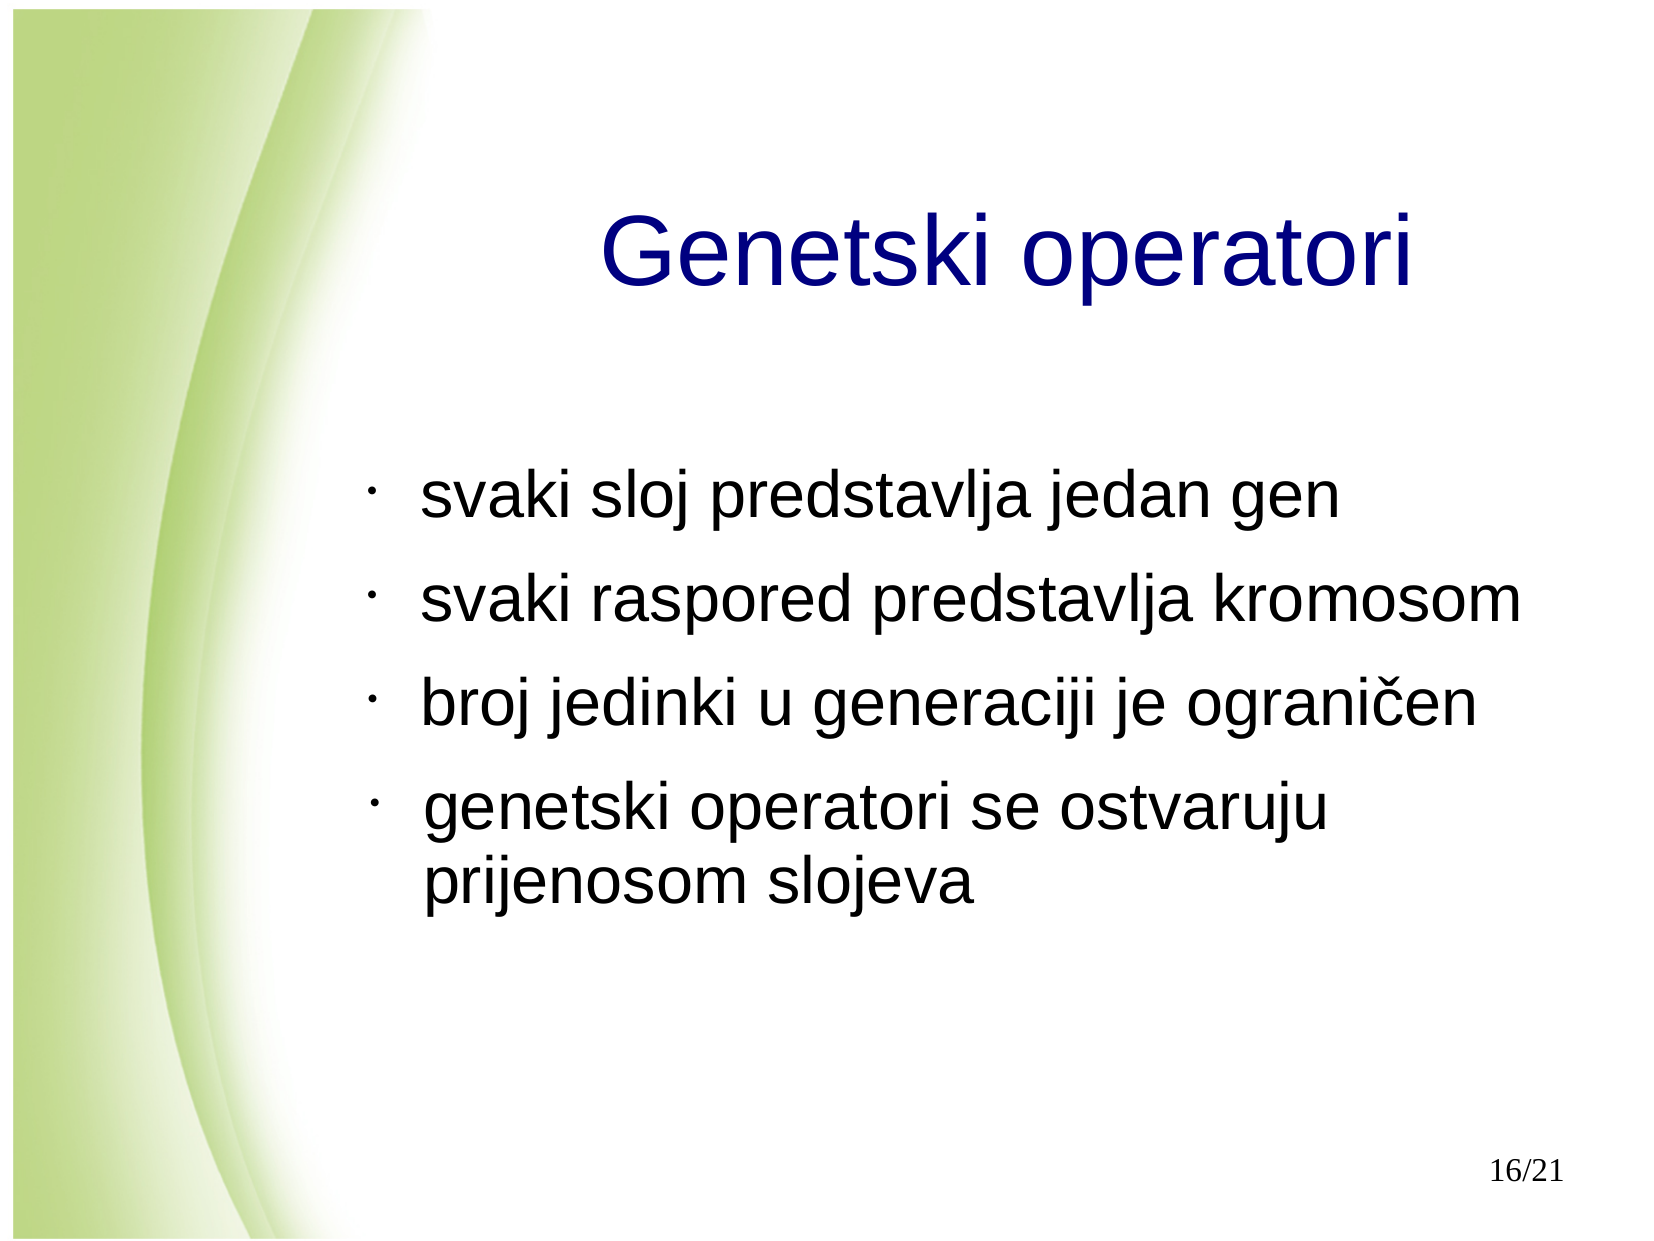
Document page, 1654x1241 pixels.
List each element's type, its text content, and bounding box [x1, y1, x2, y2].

picture [7, 355, 1654, 1241]
text_box genetski operatori se ostvaruju prijenosom slojeva [352, 768, 1390, 919]
text_box svaki sloj predstavlja jedan gen [349, 456, 1373, 532]
picture [7, 3, 1654, 147]
title Genetski operatori [0, 147, 1654, 355]
text_box broj jedinki u generaciji je ograničen [349, 665, 1509, 741]
text_box svaki raspored predstavlja kromosom [349, 560, 1555, 636]
